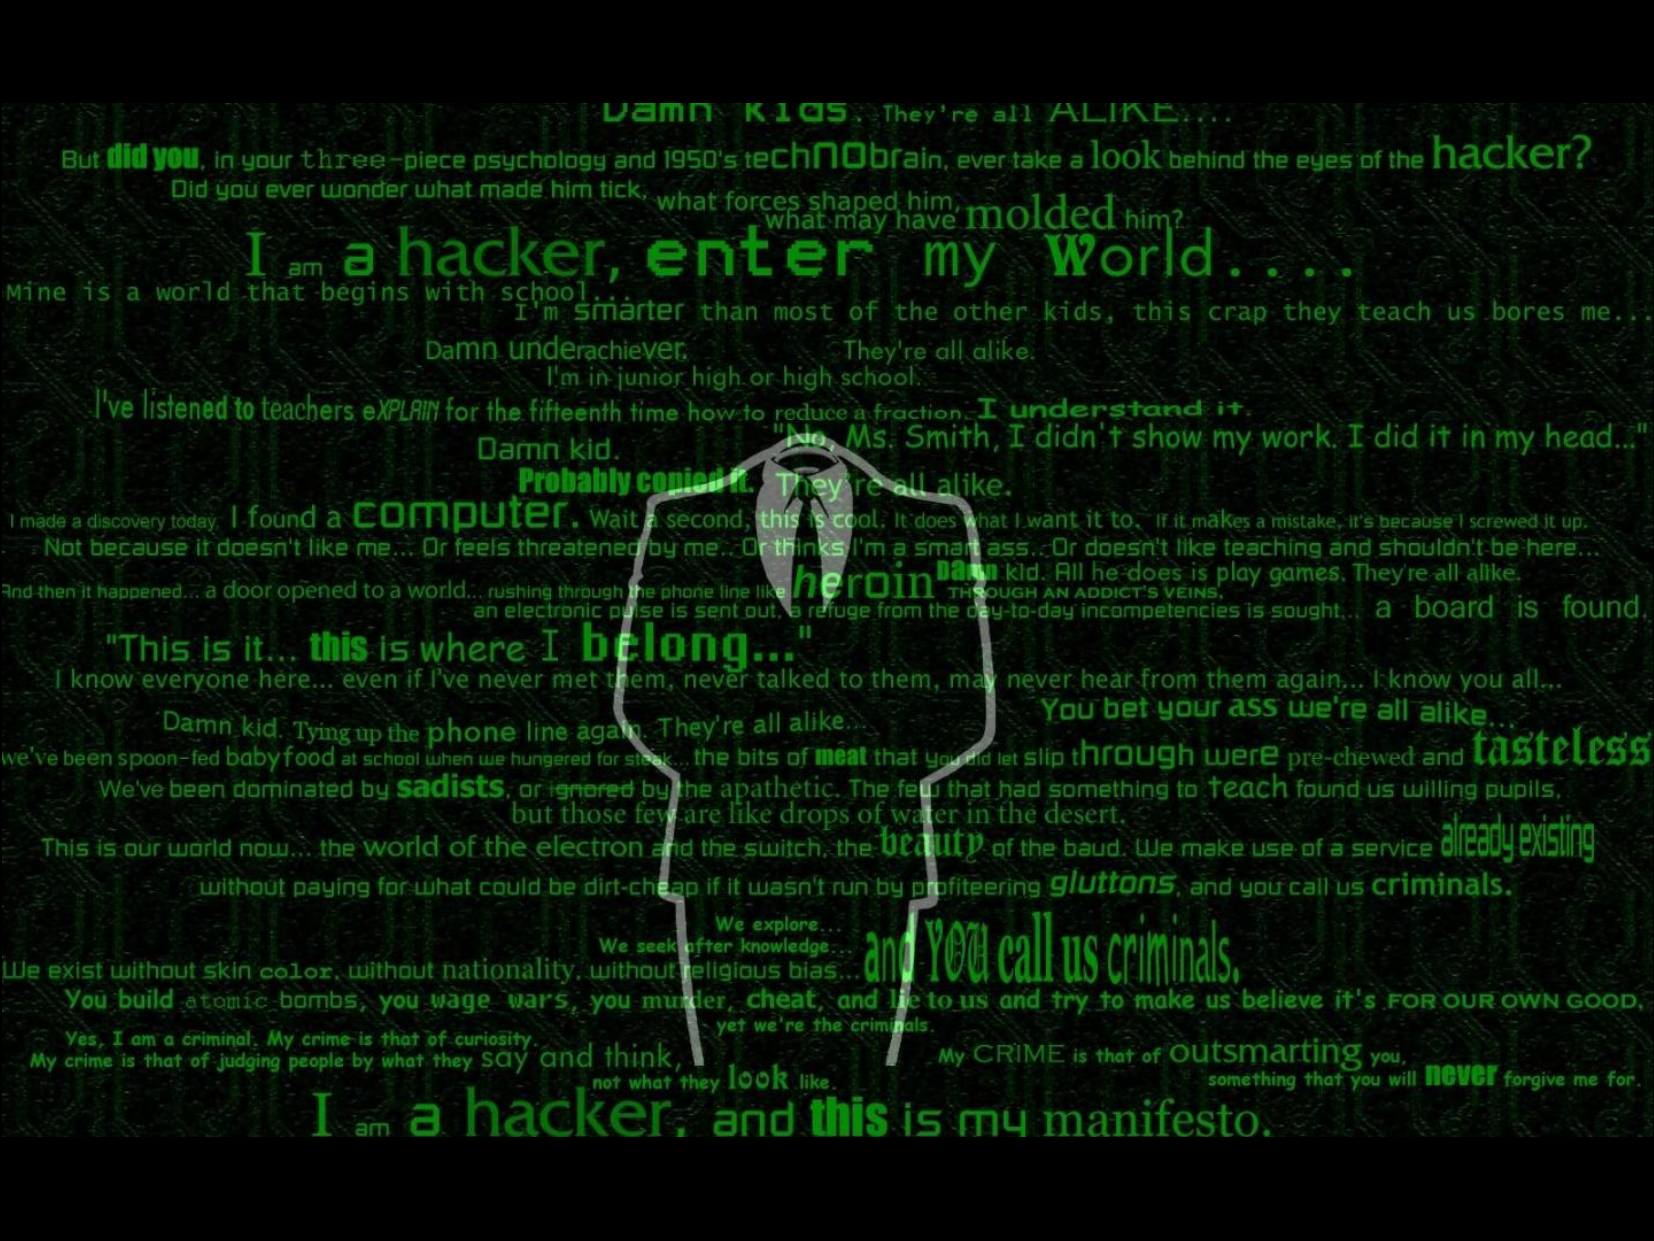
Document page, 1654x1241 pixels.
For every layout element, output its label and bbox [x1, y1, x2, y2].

picture [2, 103, 1654, 1137]
text_box [0, 0, 1654, 1241]
